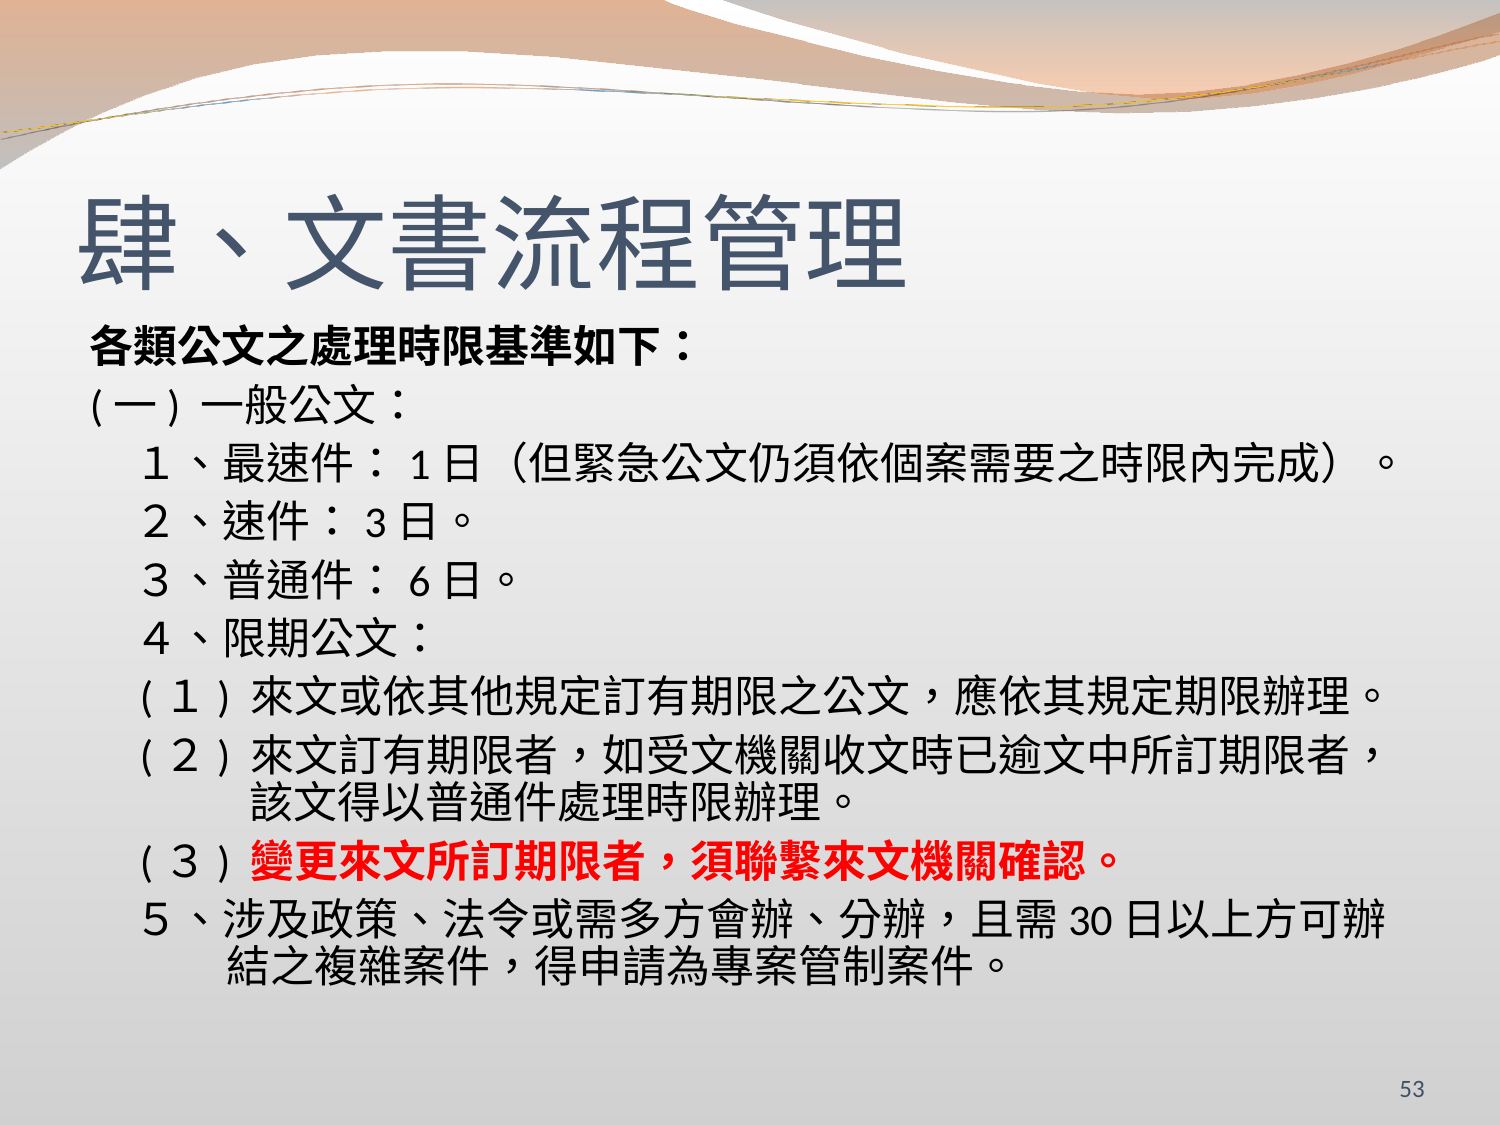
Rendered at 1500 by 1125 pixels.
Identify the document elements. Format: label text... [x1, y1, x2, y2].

title 肆、文書流程管理 [75, 115, 1426, 304]
text_box <編號> [1299, 1042, 1426, 1103]
picture [0, 33, 1500, 140]
list 各類公文之處理時限基準如下： (一) 一般公文： １、最速件：1日（但緊急公文仍須依個案需要之時限內完成）。 ２、速件：3日。 ３、普通件：6日。 ４、限期公文： (１) 來文或依其他規定訂有期限之公文，應依其規定期限辦理。 (２) 來文訂有期限者，如受文機關收文時已逾文中所訂期限者， 該文得以普通件處理時限辦理。 (３) 變更來文所訂期限者，須聯繫來文機關確認。 ５、涉及政策、法令或需多方會辦、分辦，且需30日以上方可辦 結之複雜案件，得申請為專案管制案件。 [75, 317, 1426, 1038]
